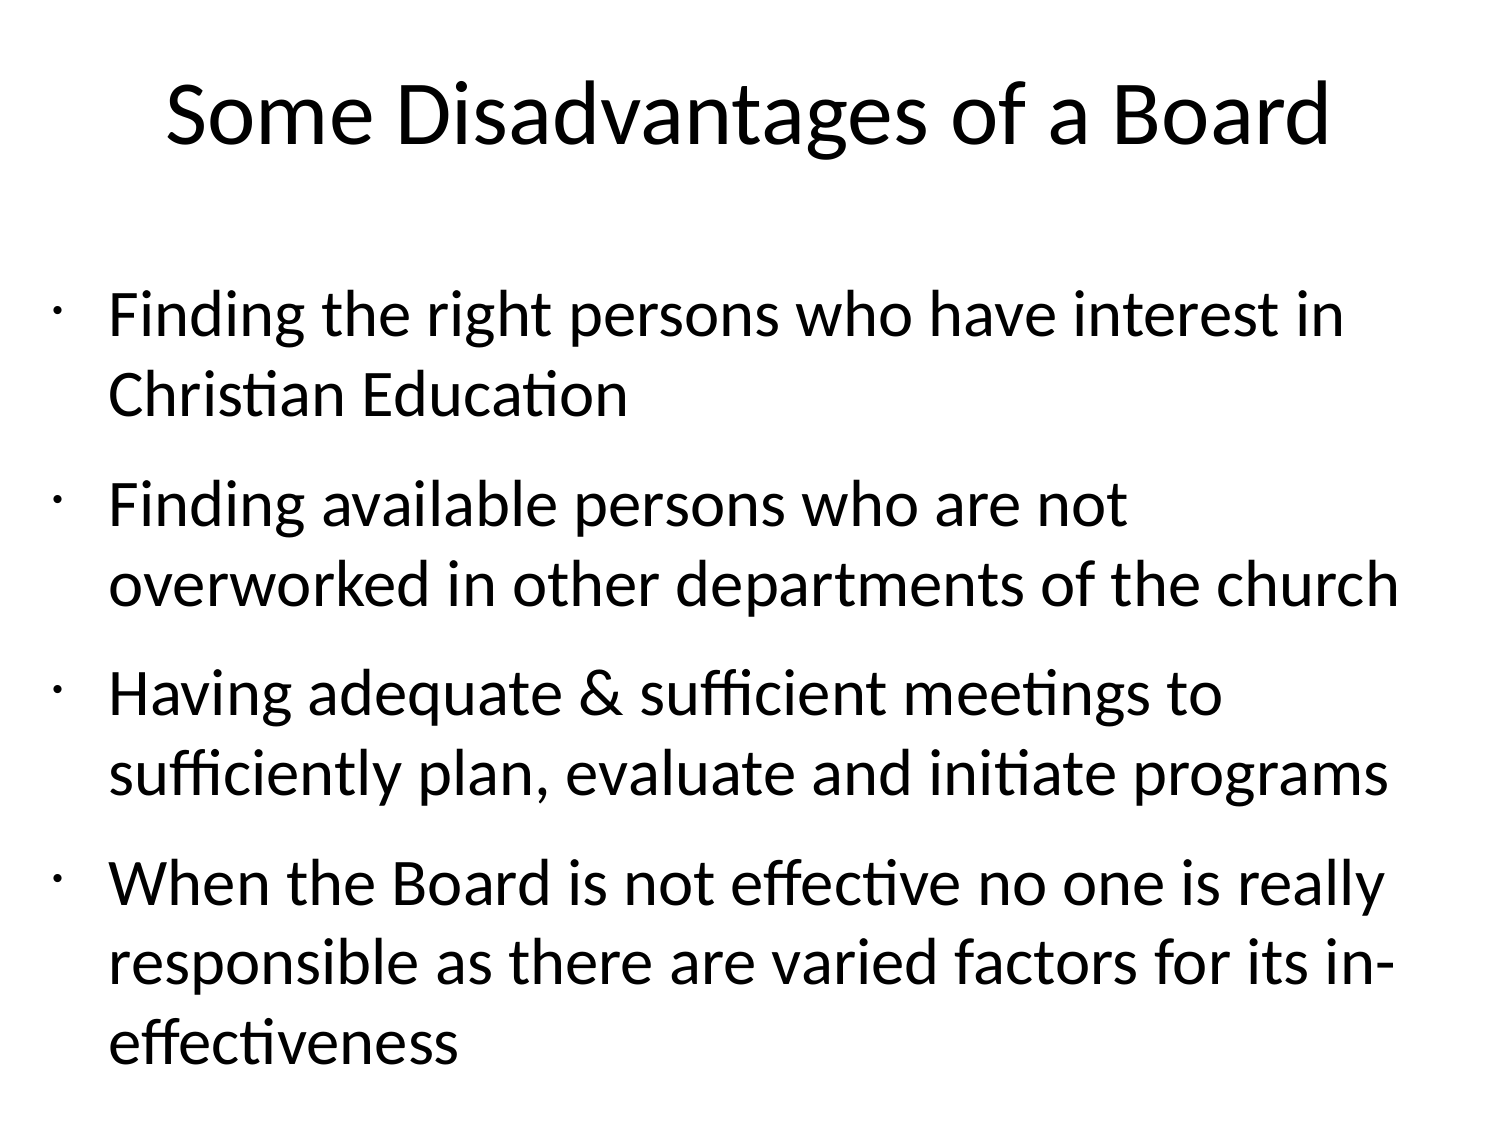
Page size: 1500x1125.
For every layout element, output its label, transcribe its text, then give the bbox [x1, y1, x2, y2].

title Some Disadvantages of a Board [75, 45, 1425, 233]
list Finding the right persons who have interest in Christian Education Finding available persons who are not overworked in other departments of the church Having adequate & sufficient meetings to sufficiently plan, evaluate and initiate programs When the Board is not effective no one is really responsible as there are varied factors for its in-effectiveness [37, 262, 1475, 1088]
